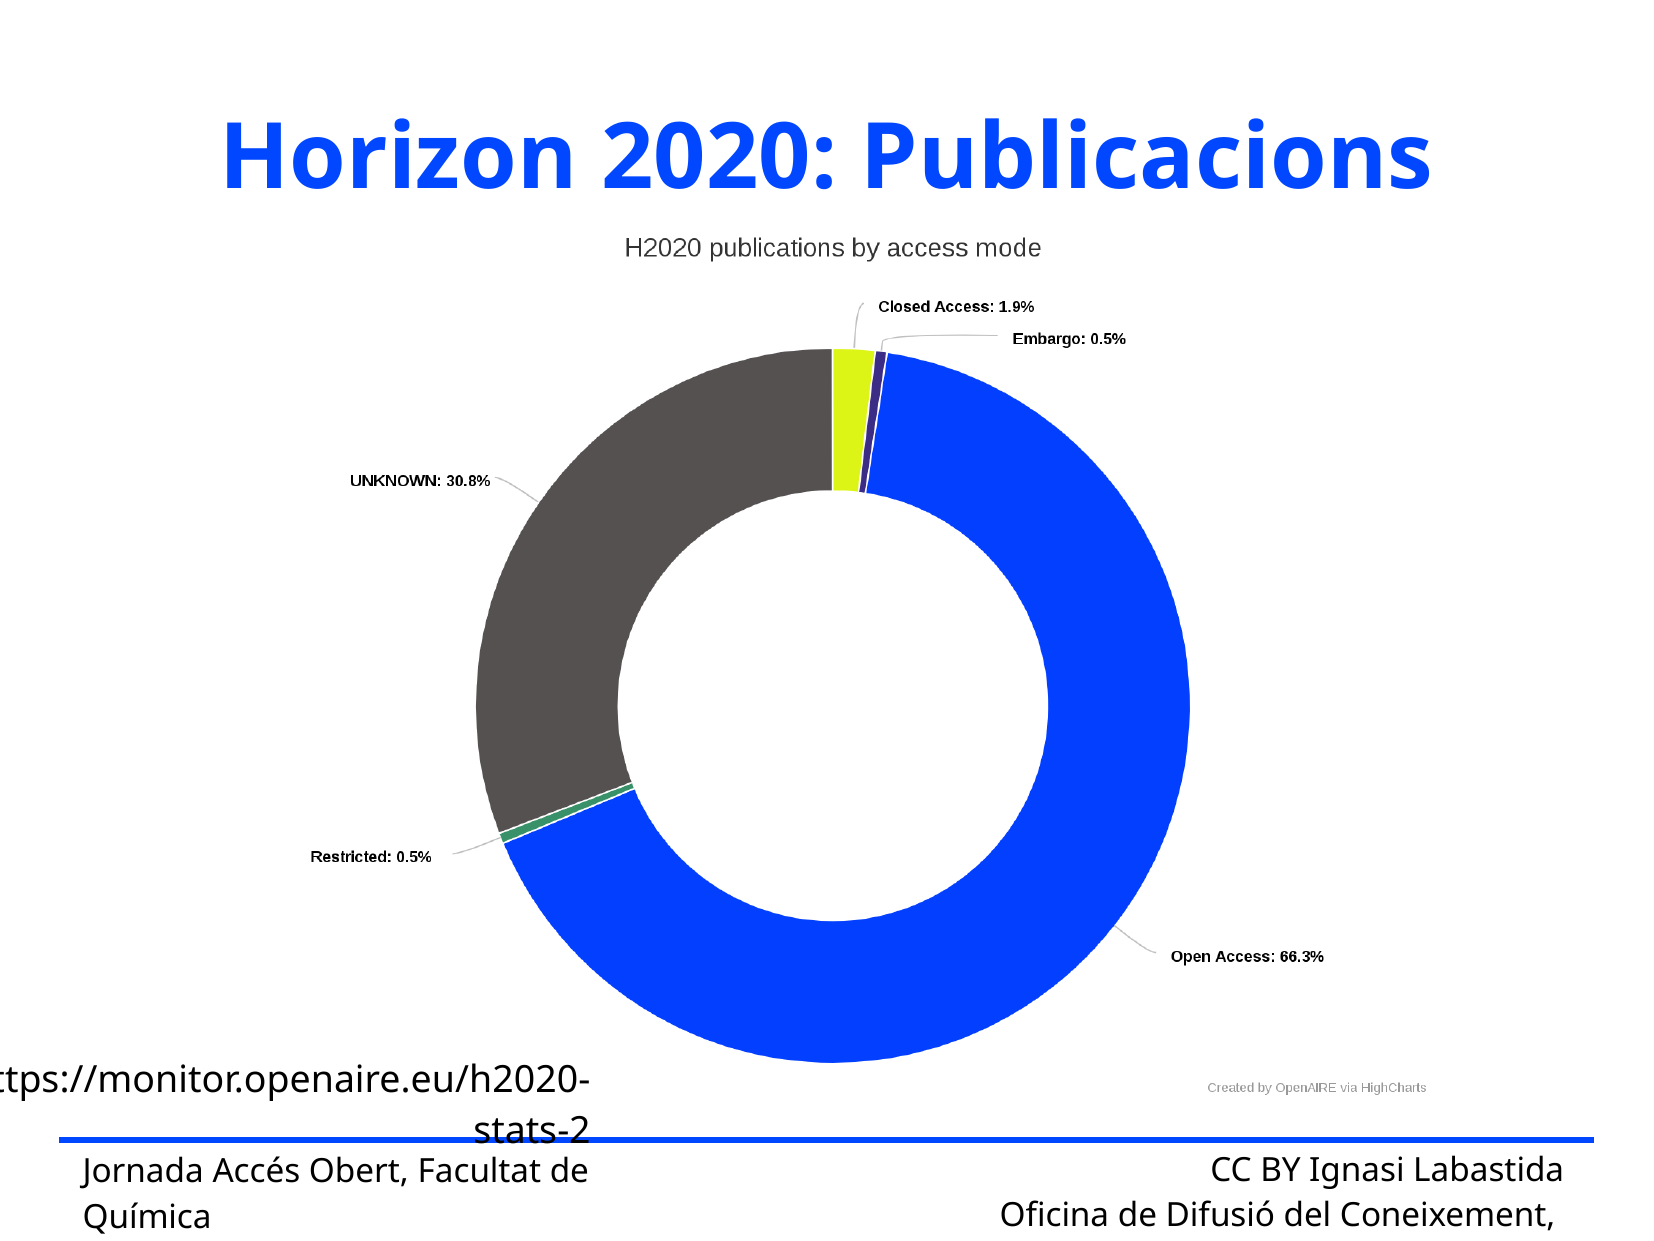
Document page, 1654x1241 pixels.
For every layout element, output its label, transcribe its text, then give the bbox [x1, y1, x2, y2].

title Horizon 2020: Publicacions [82, 49, 1571, 257]
picture [224, 221, 1441, 1099]
text_box https://monitor.openaire.eu/h2020-stats-2 [0, 1045, 606, 1111]
